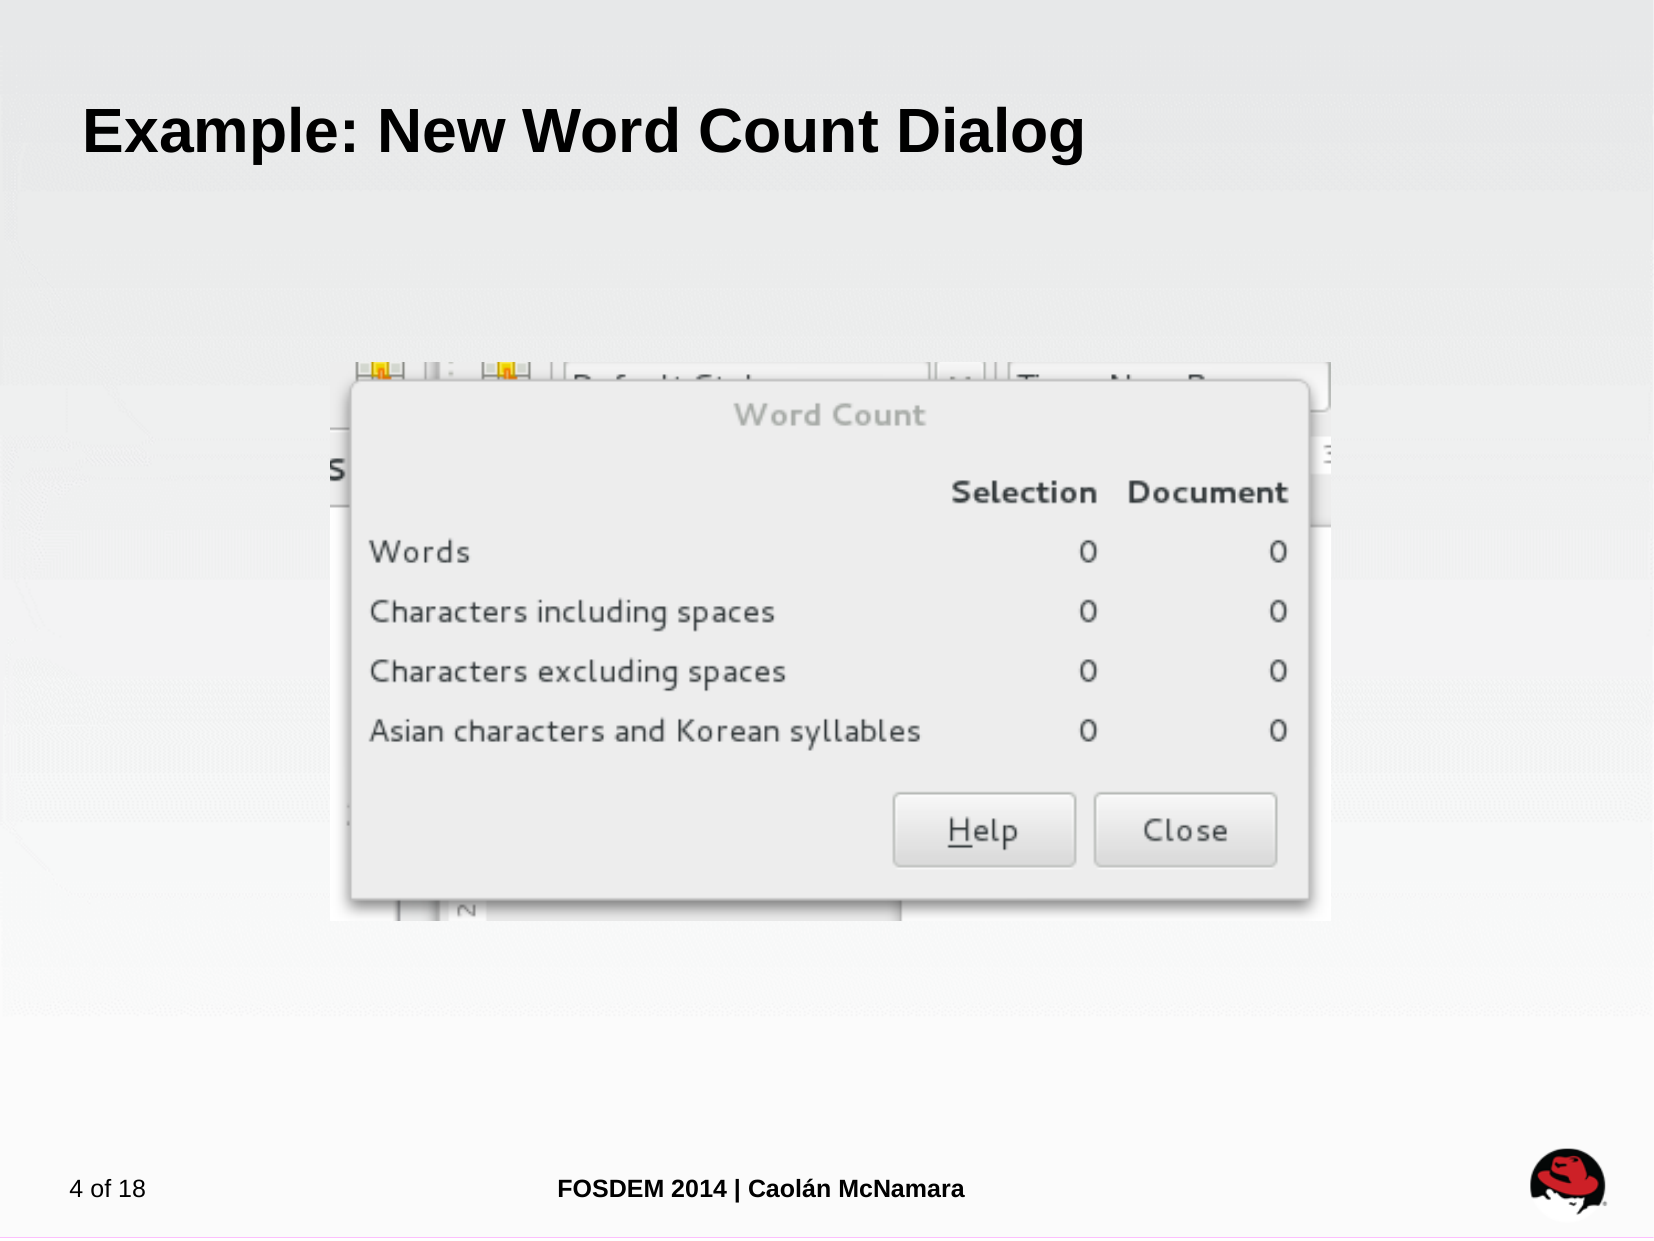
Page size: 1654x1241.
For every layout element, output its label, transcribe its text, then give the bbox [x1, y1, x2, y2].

title Example: New Word Count Dialog [82, 37, 1571, 226]
picture [0, 0, 1654, 1241]
